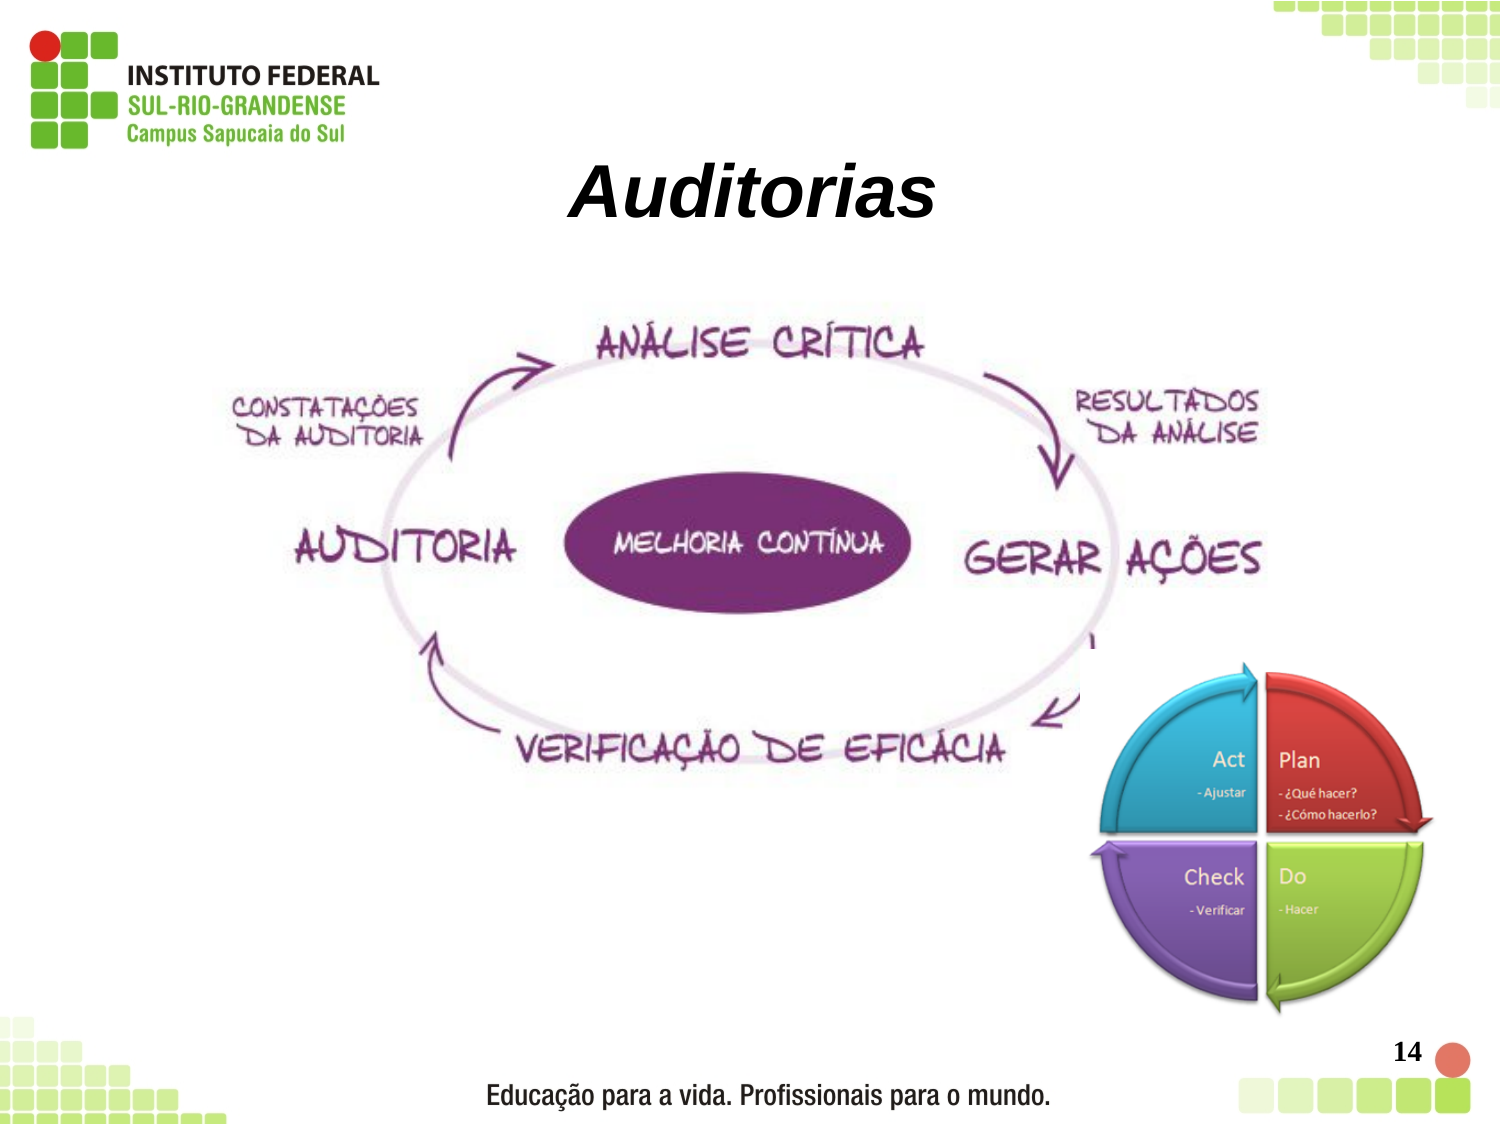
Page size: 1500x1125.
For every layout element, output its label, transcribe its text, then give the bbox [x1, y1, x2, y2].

picture [0, 1, 1500, 1124]
text_box Auditorias [74, 99, 1433, 275]
